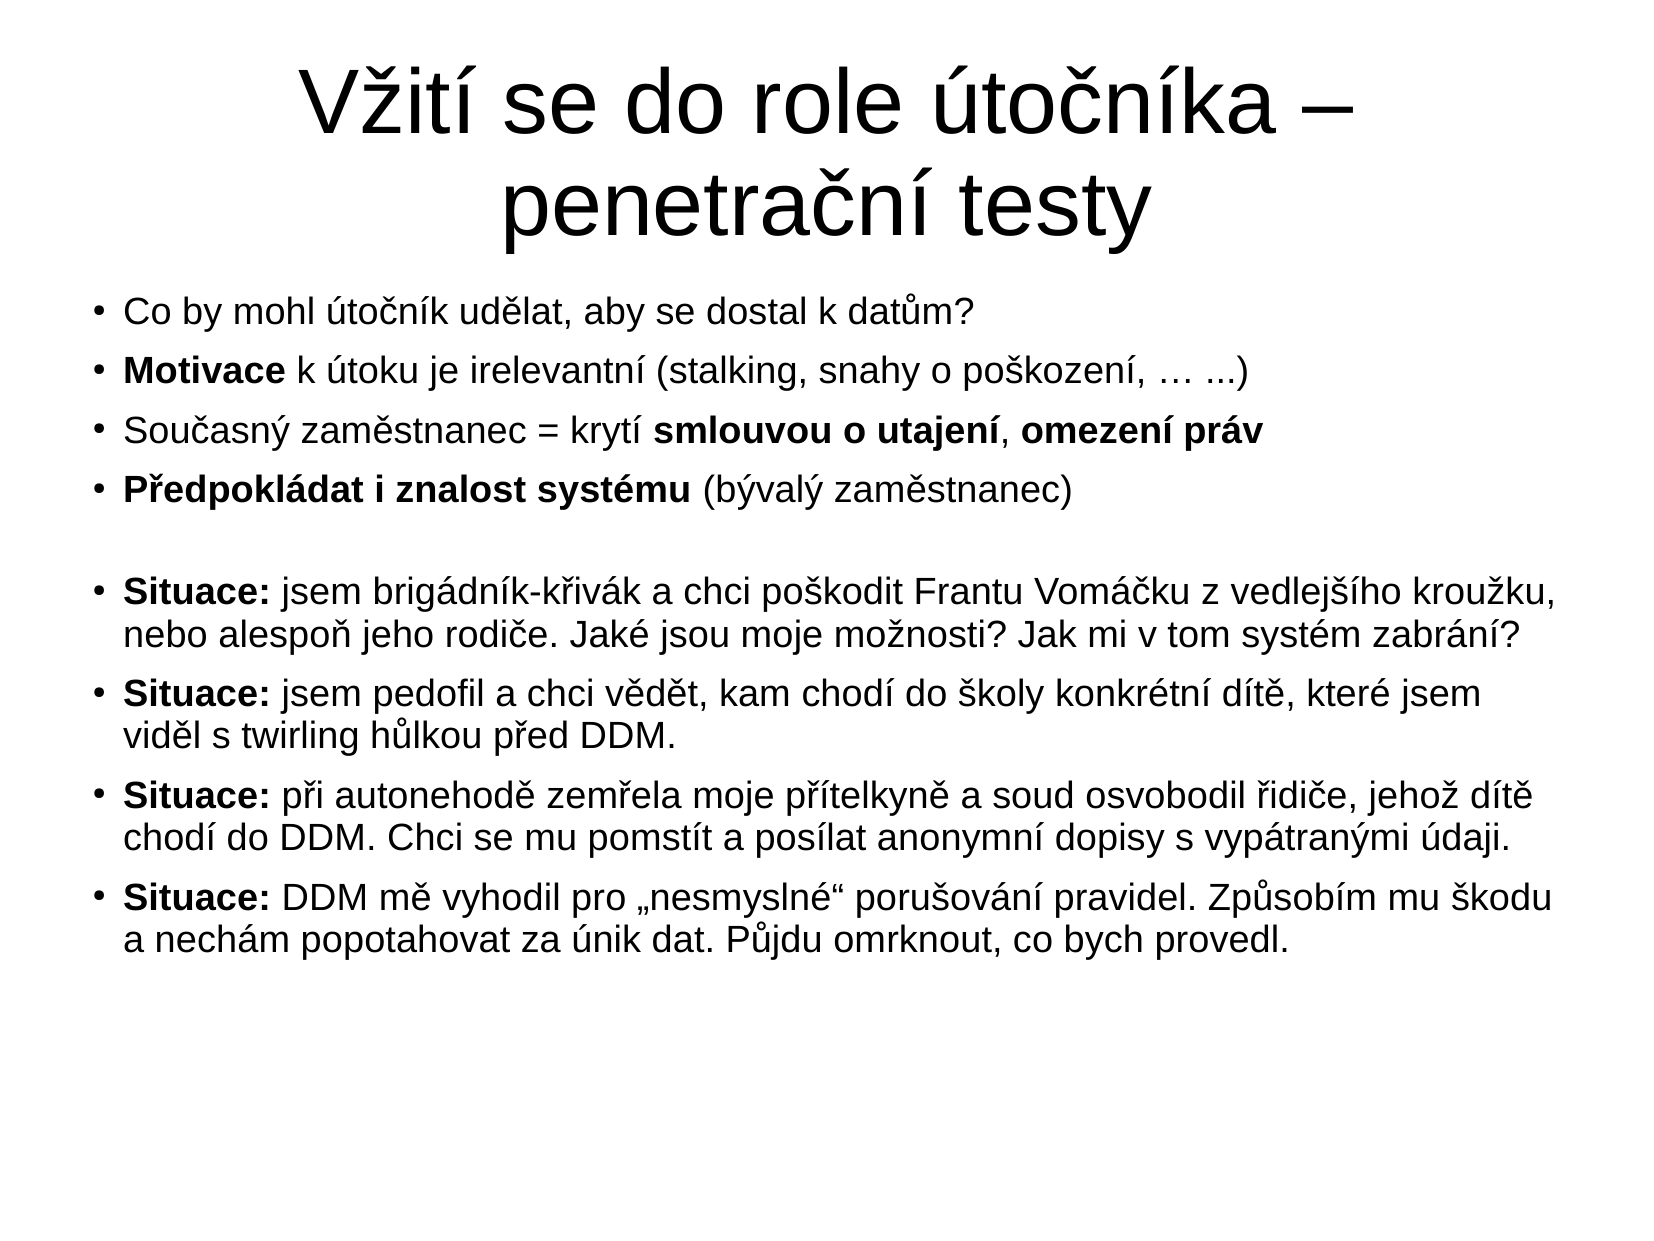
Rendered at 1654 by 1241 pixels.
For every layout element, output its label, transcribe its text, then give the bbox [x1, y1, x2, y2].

list Co by mohl útočník udělat, aby se dostal k datům? Motivace k útoku je irelevantní (stalking, snahy o poškození, … ...) Současný zaměstnanec = krytí smlouvou o utajení, omezení práv Předpokládat i znalost systému (bývalý zaměstnanec) Situace: jsem brigádník-křivák a chci poškodit Frantu Vomáčku z vedlejšího kroužku, nebo alespoň jeho rodiče. Jaké jsou moje možnosti? Jak mi v tom systém zabrání? Situace: jsem pedofil a chci vědět, kam chodí do školy konkrétní dítě, které jsem viděl s twirling hůlkou před DDM. Situace: při autonehodě zemřela moje přítelkyně a soud osvobodil řidiče, jehož dítě chodí do DDM. Chci se mu pomstít a posílat anonymní dopisy s vypátranými údaji. Situace: DDM mě vyhodil pro „nesmyslné“ porušování pravidel. Způsobím mu škodu a nechám popotahovat za únik dat. Půjdu omrknout, co bych provedl. [82, 290, 1571, 1010]
title Vžití se do role útočníka – penetrační testy [82, 49, 1571, 257]
